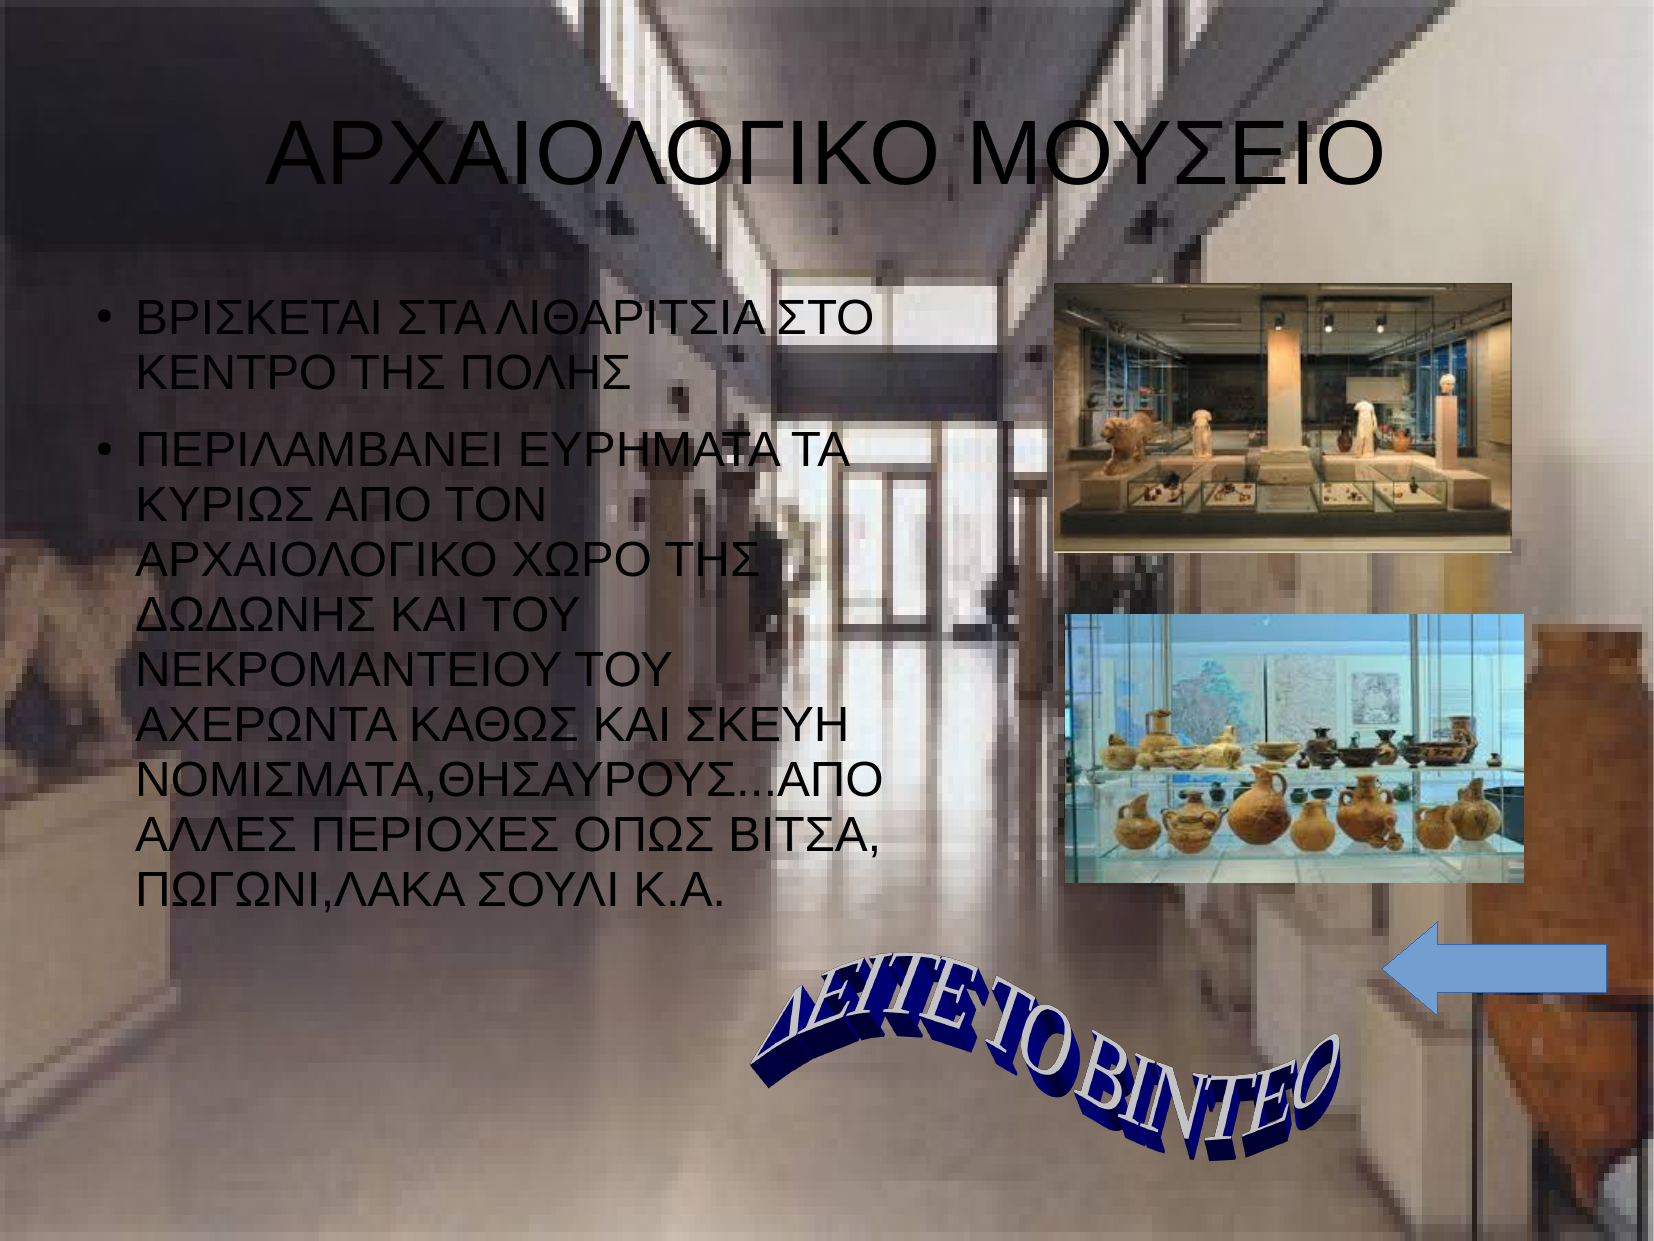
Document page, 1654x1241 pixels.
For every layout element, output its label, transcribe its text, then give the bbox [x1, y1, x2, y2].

picture [0, 0, 1654, 1241]
text_box [1381, 921, 1607, 1016]
list ΒΡΙΣΚΕΤΑΙ ΣΤΑ ΛΙΘΑΡΙΤΣΙΑ ΣΤΟ ΚΕΝΤΡΟ ΤΗΣ ΠΟΛΗΣ ΠΕΡΙΛΑΜΒΑΝΕΙ ΕΥΡΗΜΑΤΑ ΤΑ ΚΥΡΙΩΣ ΑΠΟ ΤΟΝ ΑΡΧΑΙΟΛΟΓΙΚΟ ΧΩΡΟ ΤΗΣ ΔΩΔΩΝΗΣ ΚΑΙ ΤΟΥ ΝΕΚΡΟΜΑΝΤΕΙΟΥ ΤΟΥ ΑΧΕΡΩΝΤΑ ΚΑΘΩΣ ΚΑΙ ΣΚΕΥΗ ΝΟΜΙΣΜΑΤΑ,ΘΗΣΑΥΡΟΥΣ...ΑΠΟ ΑΛΛΕΣ ΠΕΡΙΟΧΕΣ ΟΠΩΣ ΒΙΤΣΑ, ΠΩΓΩΝΙ,ΛΑΚΑ ΣΟΥΛΙ Κ.Α. [82, 290, 886, 1010]
title ΑΡΧΑΙΟΛΟΓΙΚΟ ΜΟΥΣΕΙΟ [82, 49, 1571, 257]
